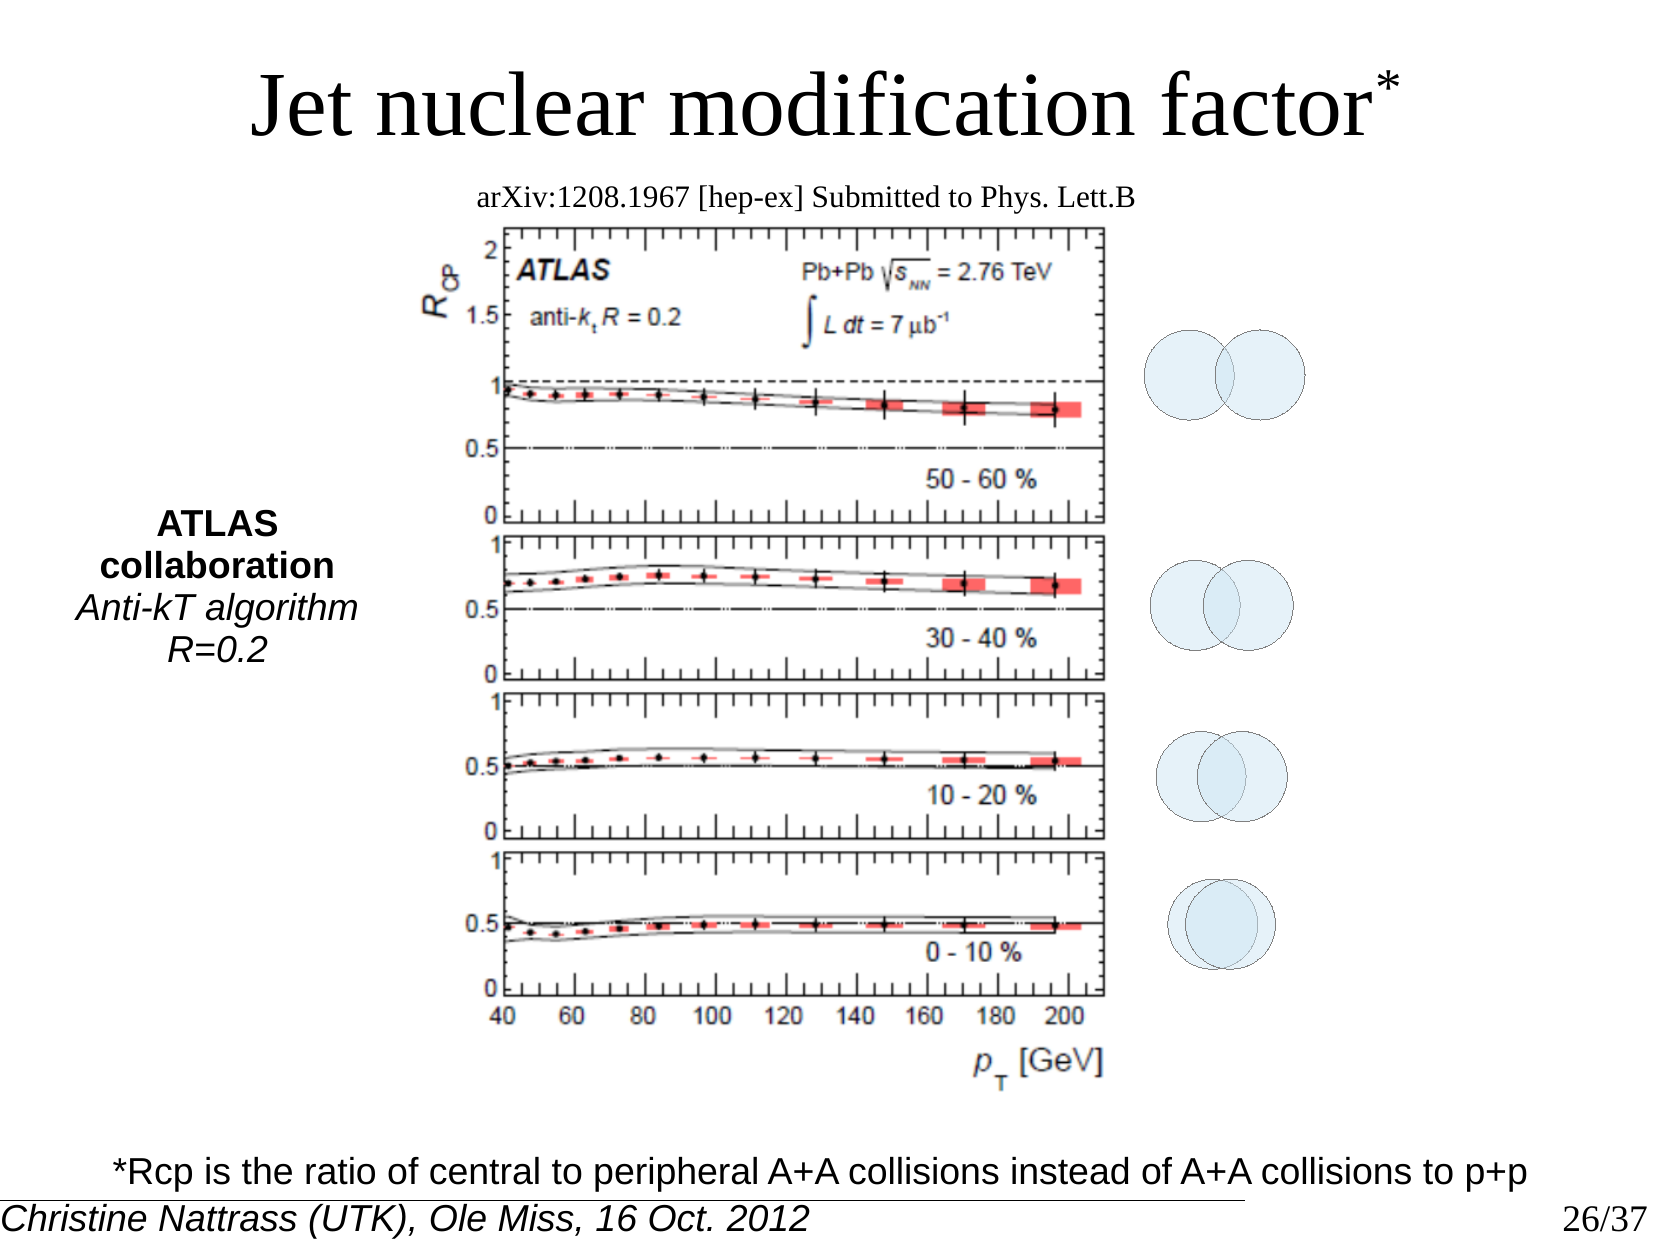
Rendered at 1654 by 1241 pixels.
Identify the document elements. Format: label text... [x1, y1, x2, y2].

text_box [1144, 329, 1306, 421]
text_box ATLAS collaboration Anti-kT algorithm R=0.2 [30, 495, 406, 678]
text_box *Rcp is the ratio of central to peripheral A+A collisions instead of A+A collisions to p+p [98, 1142, 1576, 1200]
text_box [1167, 879, 1276, 970]
text_box [1150, 560, 1294, 651]
text_box [1156, 731, 1288, 822]
title Jet nuclear modification factor* [82, 31, 1571, 178]
text_box arXiv:1208.1967 [hep-ex] Submitted to Phys. Lett.B [461, 172, 1462, 231]
picture [415, 194, 1131, 1095]
